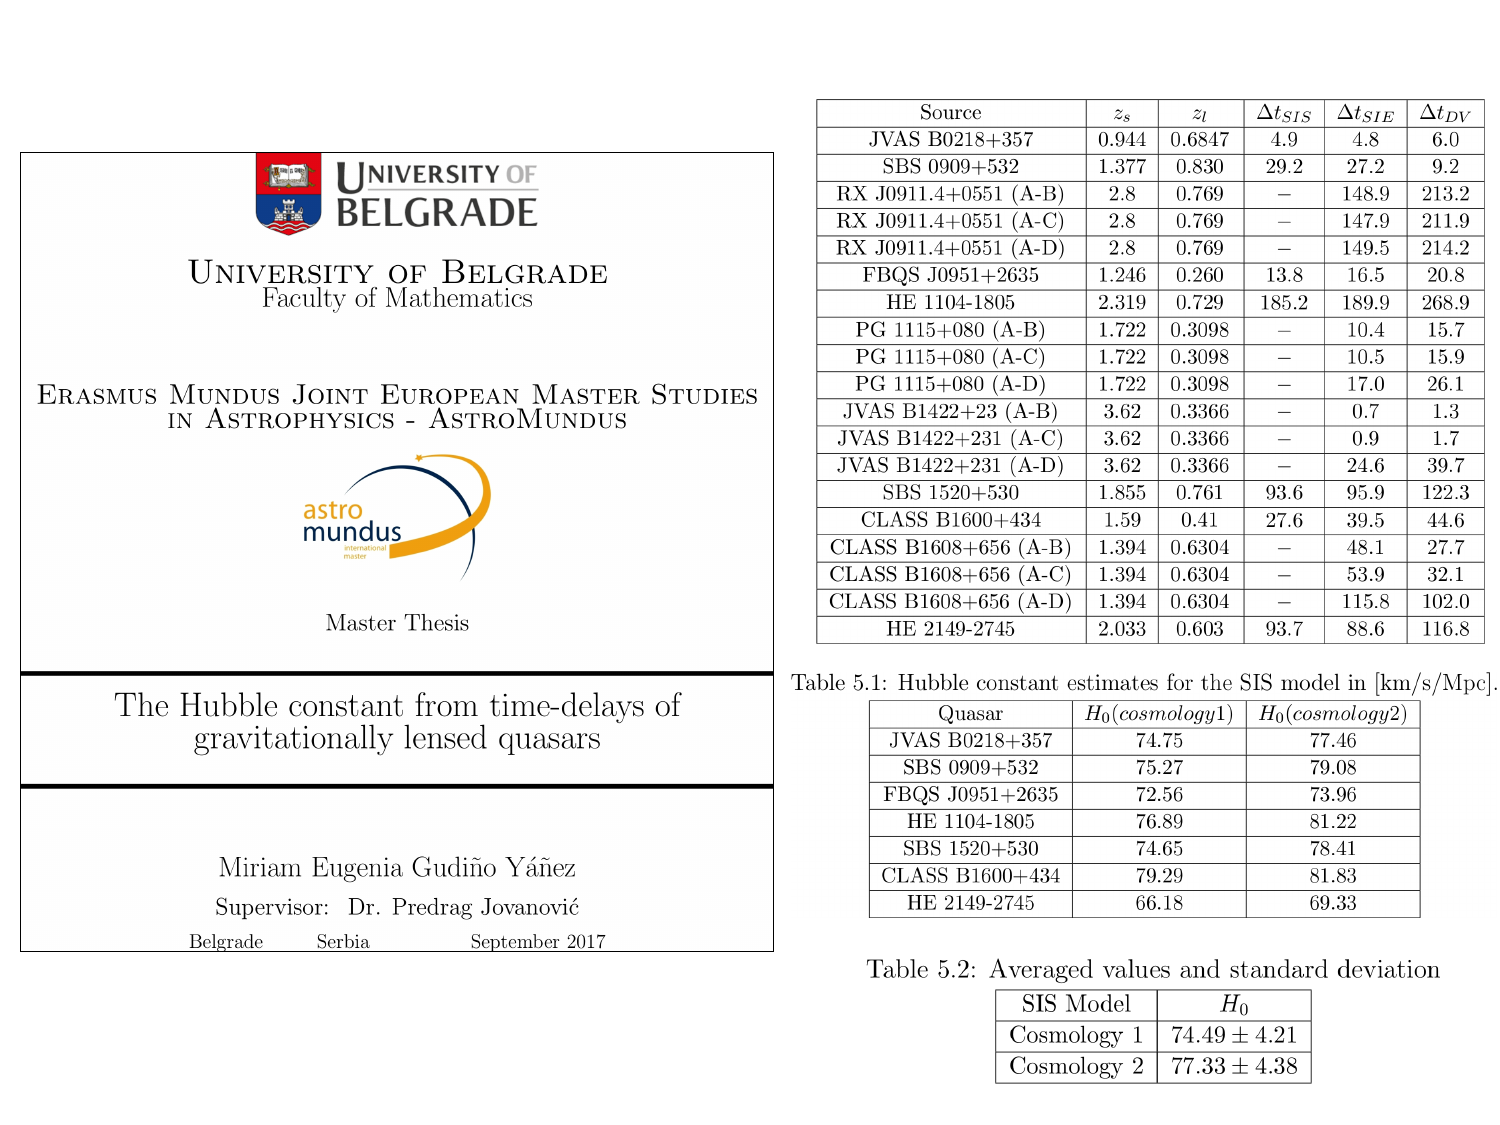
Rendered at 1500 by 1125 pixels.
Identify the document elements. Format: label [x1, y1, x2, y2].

picture [816, 99, 1485, 644]
picture [20, 152, 774, 952]
picture [791, 672, 1497, 918]
picture [866, 958, 1440, 1084]
